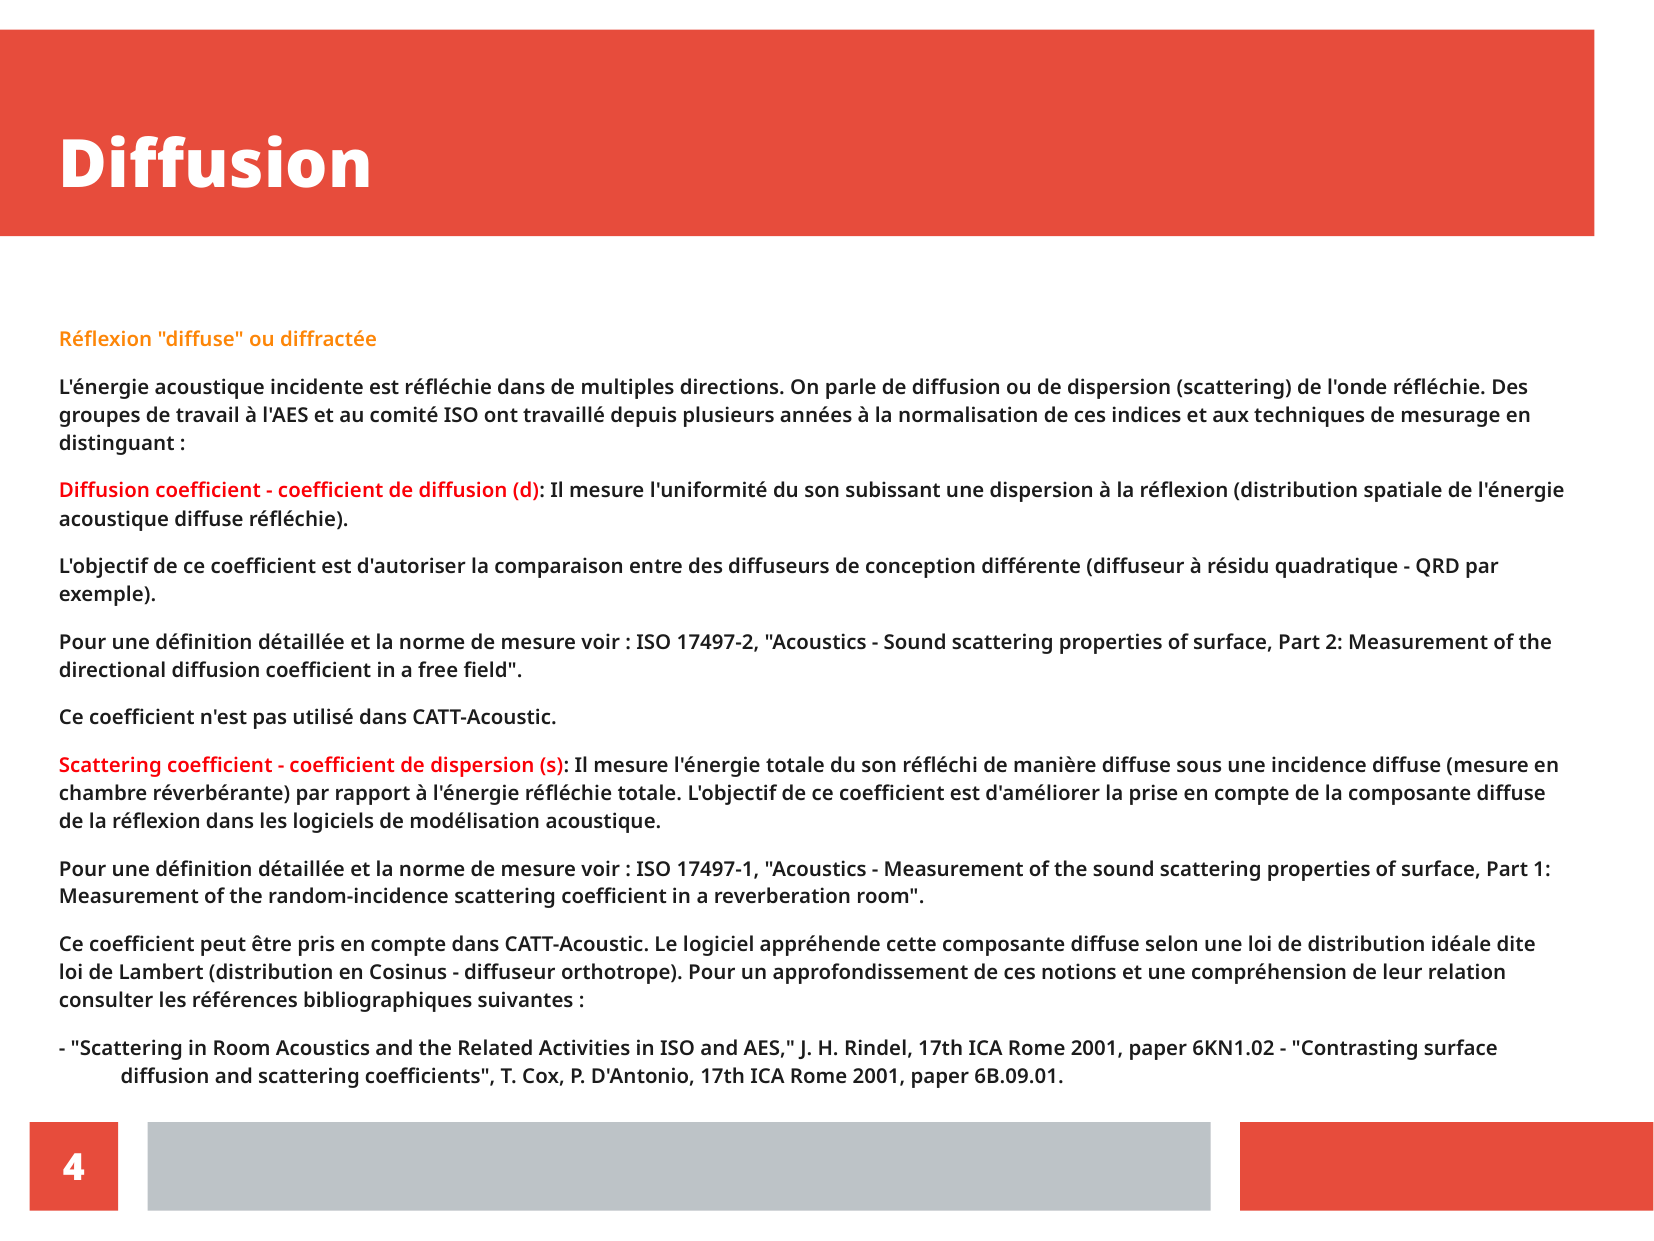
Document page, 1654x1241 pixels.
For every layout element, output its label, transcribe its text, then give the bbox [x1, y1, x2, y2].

list Réflexion "diffuse" ou diffractée L'énergie acoustique incidente est réfléchie dans de multiples directions. On parle de diffusion ou de dispersion (scattering) de l'onde réfléchie. Des groupes de travail à l'AES et au comité ISO ont travaillé depuis plusieurs années à la normalisation de ces indices et aux techniques de mesurage en distinguant : Diffusion coefficient - coefficient de diffusion (d): Il mesure l'uniformité du son subissant une dispersion à la réflexion (distribution spatiale de l'énergie acoustique diffuse réfléchie). L'objectif de ce coefficient est d'autoriser la comparaison entre des diffuseurs de conception différente (diffuseur à résidu quadratique - QRD par exemple). Pour une définition détaillée et la norme de mesure voir : ISO 17497-2, "Acoustics - Sound scattering properties of surface, Part 2: Measurement of the directional diffusion coefficient in a free field". Ce coefficient n'est pas utilisé dans CATT-Acoustic. Scattering coefficient - coefficient de dispersion (s): Il mesure l'énergie totale du son réfléchi de manière diffuse sous une incidence diffuse (mesure en chambre réverbérante) par rapport à l'énergie réfléchie totale. L'objectif de ce coefficient est d'améliorer la prise en compte de la composante diffuse de la réflexion dans les logiciels de modélisation acoustique. Pour une définition détaillée et la norme de mesure voir : ISO 17497-1, "Acoustics - Measurement of the sound scattering properties of surface, Part 1: Measurement of the random-incidence scattering coefficient in a reverberation room". Ce coefficient peut être pris en compte dans CATT-Acoustic. Le logiciel appréhende cette composante diffuse selon une loi de distribution idéale dite loi de Lambert (distribution en Cosinus - diffuseur orthotrope). Pour un approfondissement de ces notions et une compréhension de leur relation consulter les références bibliographiques suivantes : - "Scattering in Room Acoustics and the Related Activities in ISO and AES," J. H. Rindel, 17th ICA Rome 2001, paper 6KN1.02 - "Contrasting surface diffusion and scattering coefficients", T. Cox, P. D'Antonio, 17th ICA Rome 2001, paper 6B.09.01. [59, 324, 1565, 1093]
title Diffusion [59, 59, 1595, 207]
